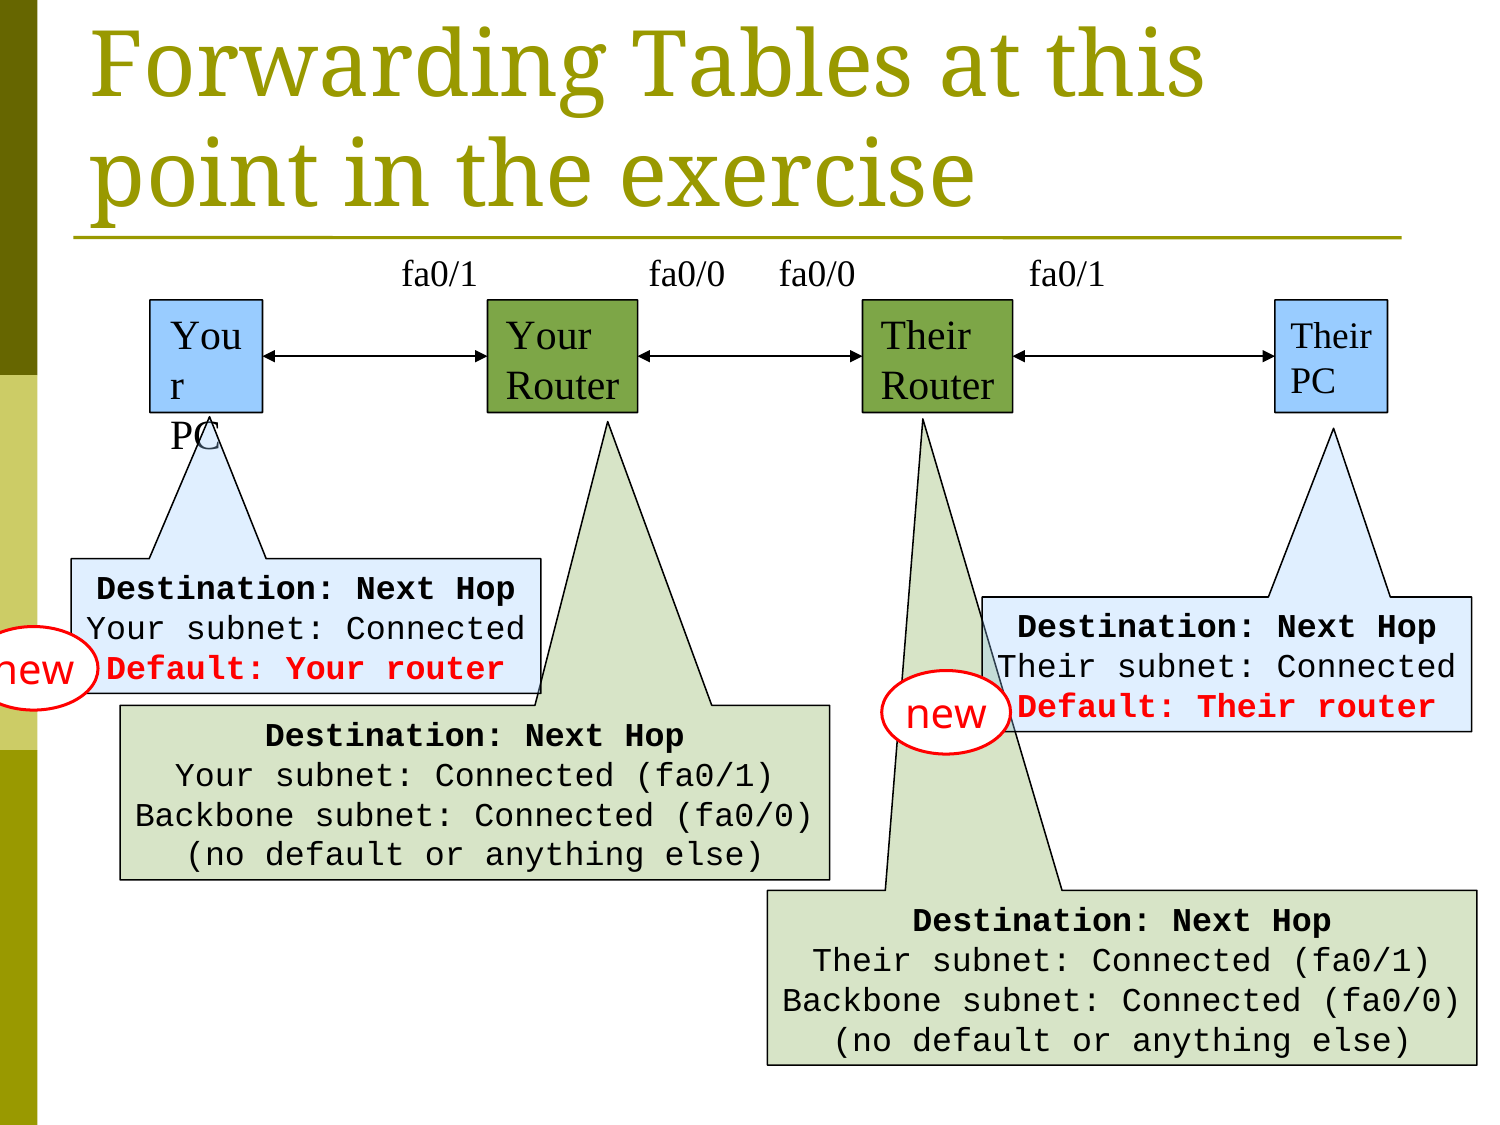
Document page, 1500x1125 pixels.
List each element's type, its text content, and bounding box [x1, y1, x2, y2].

text_box Destination: Next Hop Your subnet: Connected Default: Your router [71, 416, 541, 694]
text_box fa0/0 [633, 241, 741, 302]
text_box Destination: Next Hop Your subnet: Connected (fa0/1) Backbone subnet: Connected (fa0/0) (no default or anything else) [120, 421, 830, 880]
text_box Their Router [862, 299, 1013, 413]
text_box Your Router [487, 299, 638, 413]
text_box Their PC [1274, 299, 1388, 413]
text_box Destination: Next Hop Their subnet: Connected (fa0/1) Backbone subnet: Connected (fa0/0) (no default or anything else) [767, 732, 1477, 1066]
text_box Destination: Next Hop Their subnet: Connected Default: Their router [982, 428, 1472, 732]
text_box fa0/0 [763, 241, 871, 302]
text_box Your PC [149, 299, 263, 413]
text_box new [881, 670, 1011, 755]
text_box new [0, 626, 99, 711]
text_box Forwarding Tables at this point in the exercise [75, 0, 1426, 233]
text_box fa0/1 [386, 241, 494, 302]
text_box fa0/1 [1014, 241, 1121, 302]
text_box Destination: Next Hop Their subnet: Connected (fa0/1) Backbone subnet: Connected (fa0/0) (no default or anything else) [901, 418, 982, 681]
